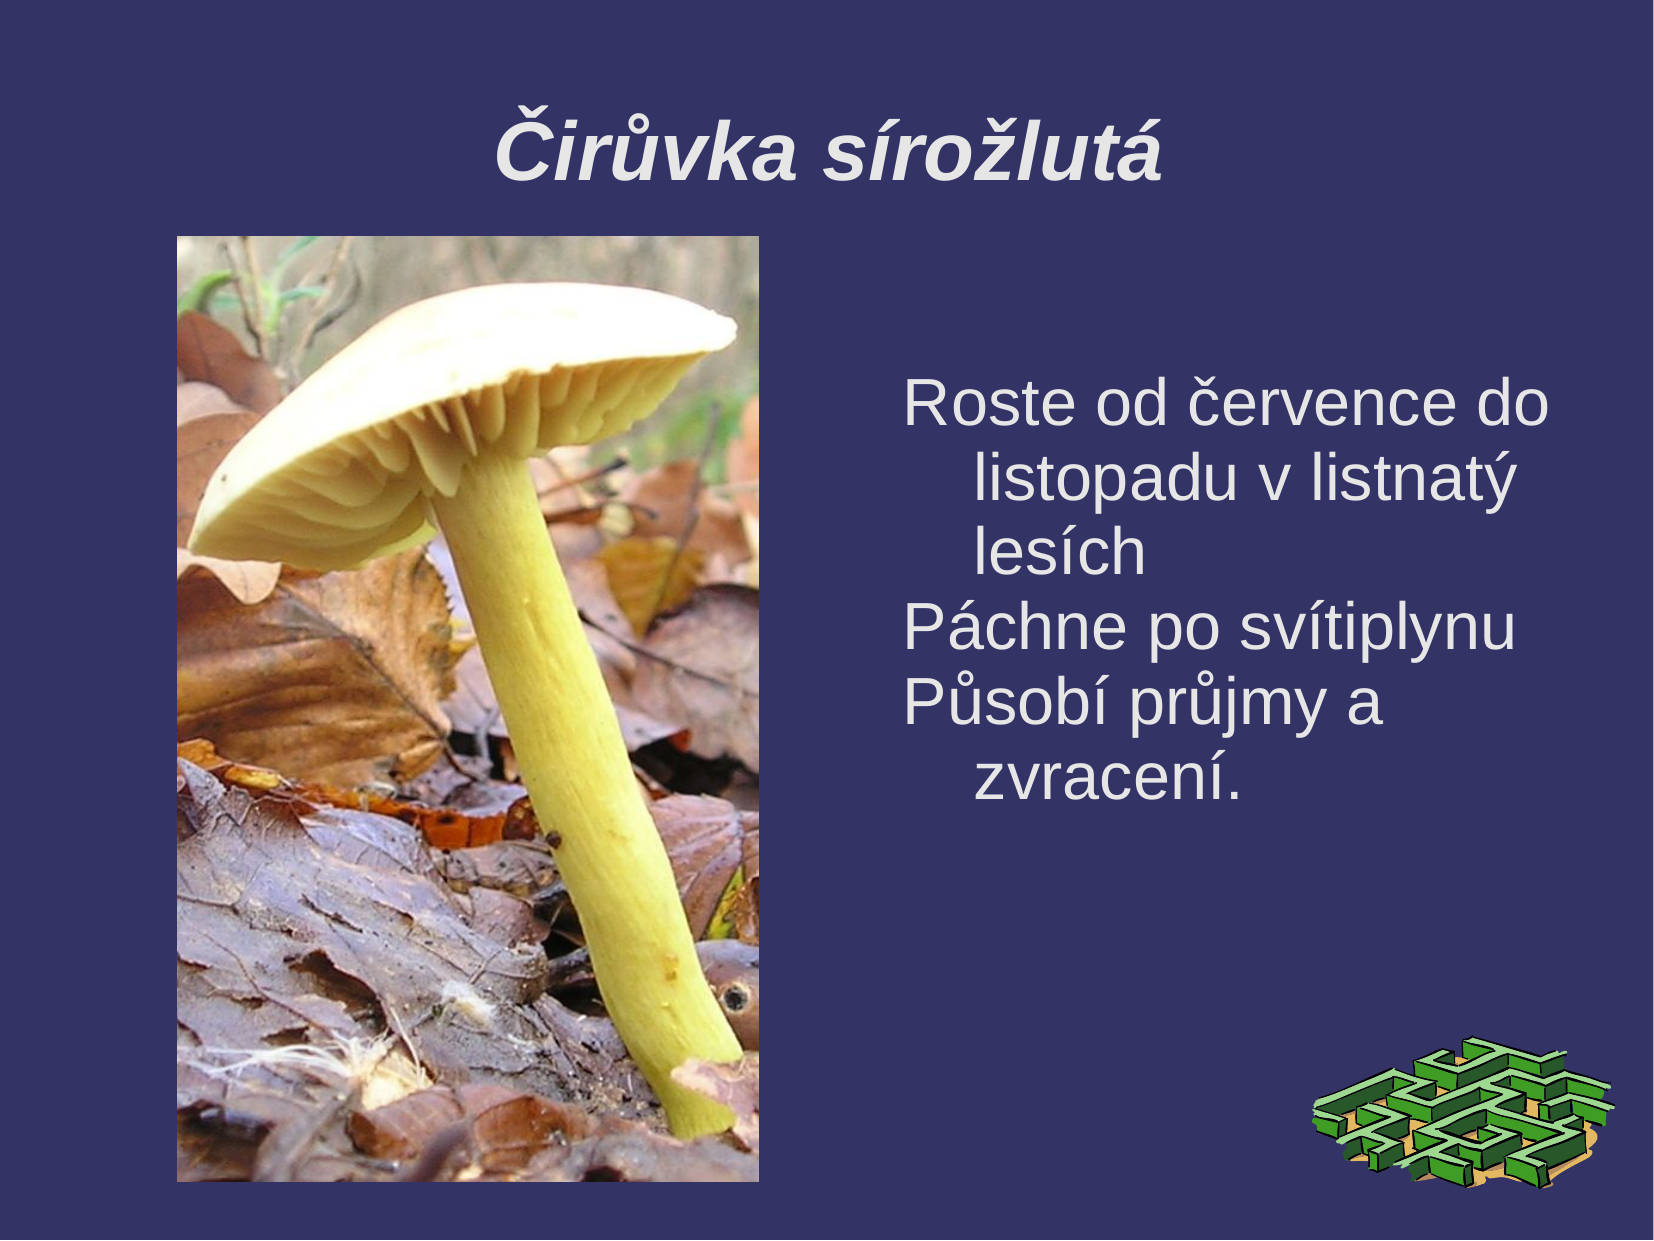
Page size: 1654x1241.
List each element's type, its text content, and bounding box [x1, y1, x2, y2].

picture [177, 236, 759, 1182]
list Roste od července do listopadu v listnatý lesích Páchne po svítiplynu Působí průjmy a zvracení. [891, 364, 1570, 1147]
title Čirůvka sírožlutá [123, 59, 1536, 246]
